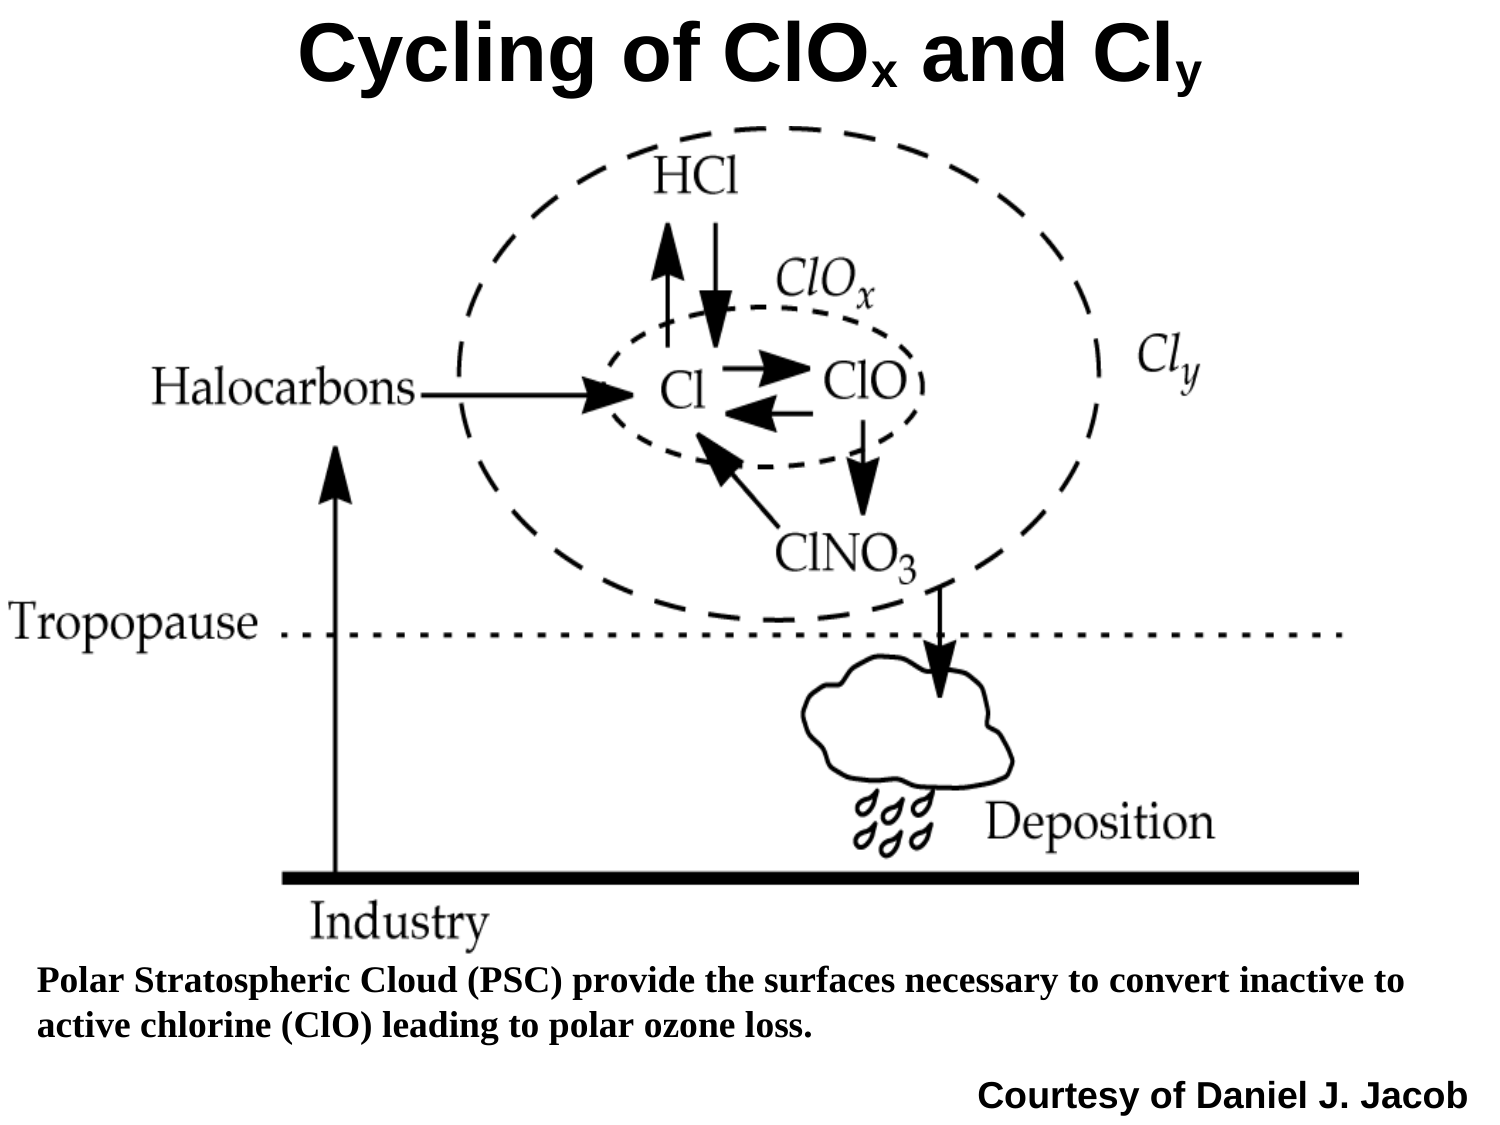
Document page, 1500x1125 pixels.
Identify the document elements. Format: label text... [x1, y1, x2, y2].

text_box Polar Stratospheric Cloud (PSC) provide the surfaces necessary to convert inactive to active chlorine (ClO) leading to polar ozone loss. [22, 947, 1494, 1053]
text_box Cycling of ClOx and Cly [0, 6, 1500, 101]
text_box Courtesy of Daniel J. Jacob [962, 1062, 1484, 1124]
picture [8, 126, 1359, 965]
